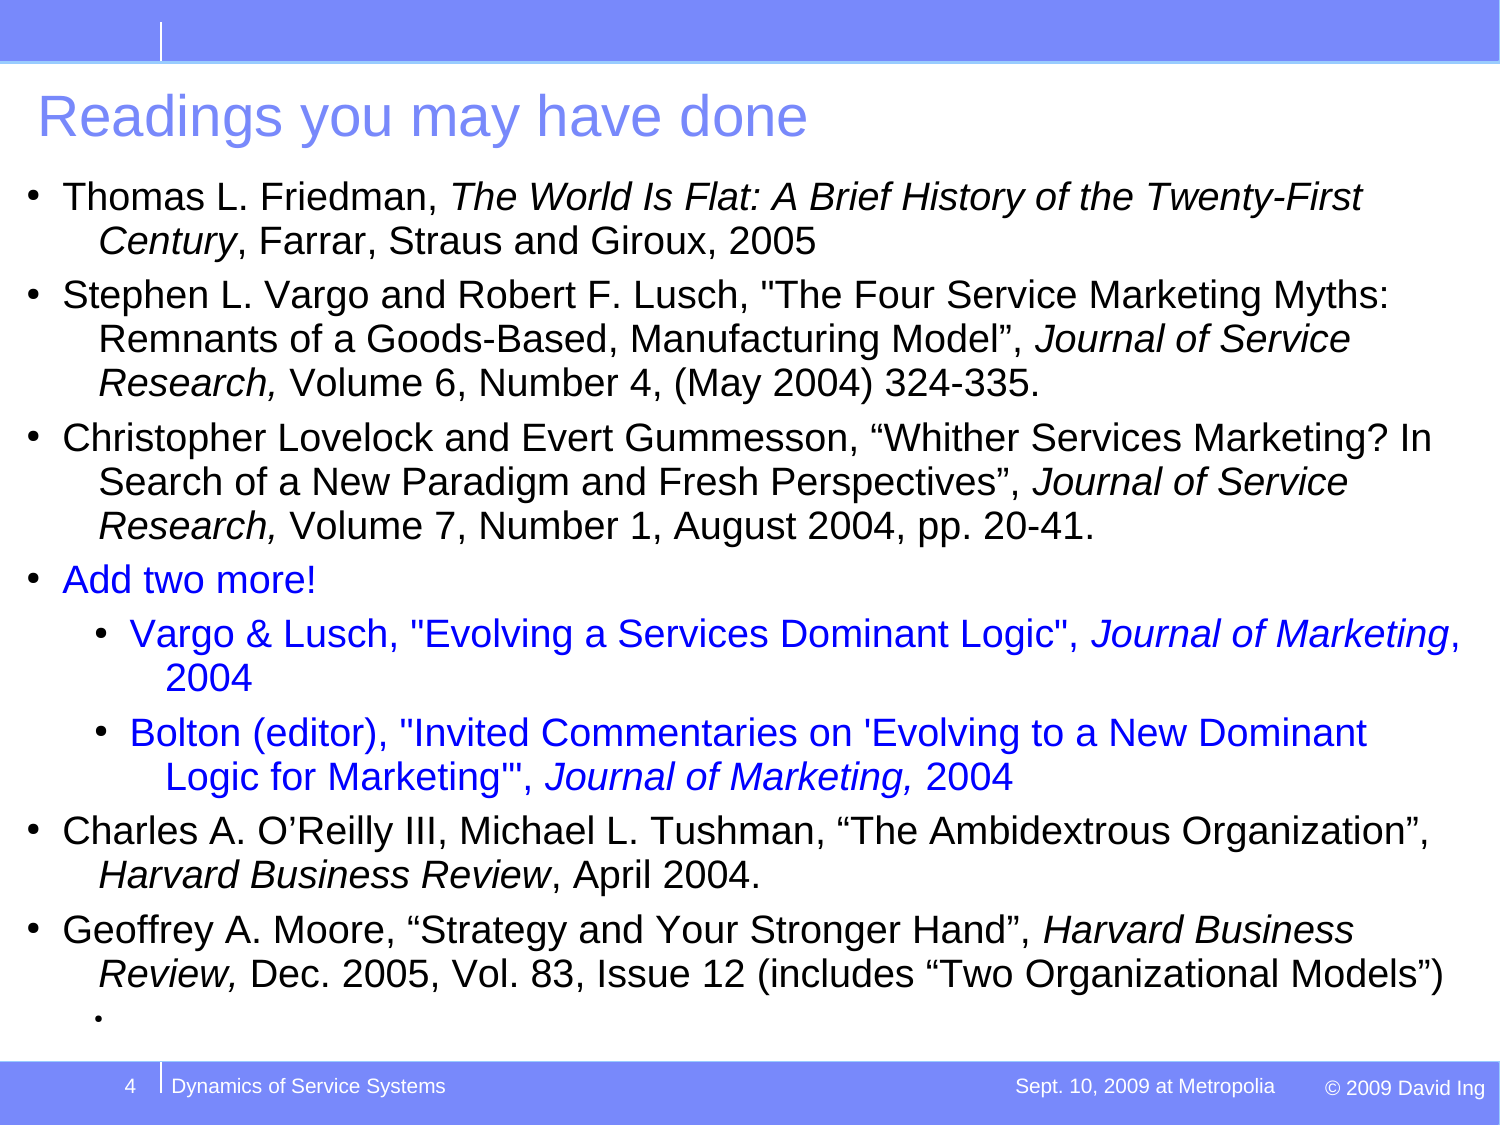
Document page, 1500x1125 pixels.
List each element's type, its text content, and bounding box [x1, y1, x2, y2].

text_box Thomas L. Friedman, The World Is Flat: A Brief History of the Twenty-First Century, Farrar, Straus and Giroux, 2005 Stephen L. Vargo and Robert F. Lusch, "The Four Service Marketing Myths: Remnants of a Goods-Based, Manufacturing Model”, Journal of Service Research, Volume 6, Number 4, (May 2004) 324-335. Christopher Lovelock and Evert Gummesson, “Whither Services Marketing? In Search of a New Paradigm and Fresh Perspectives”, Journal of Service Research, Volume 7, Number 1, August 2004, pp. 20-41. Add two more! Vargo & Lusch, "Evolving a Services Dominant Logic", Journal of Marketing, 2004 Bolton (editor), "Invited Commentaries on 'Evolving to a New Dominant Logic for Marketing'", Journal of Marketing, 2004 Charles A. O’Reilly III, Michael L. Tushman, “The Ambidextrous Organization”, Harvard Business Review, April 2004. Geoffrey A. Moore, “Strategy and Your Stronger Hand”, Harvard Business Review, Dec. 2005, Vol. 83, Issue 12 (includes “Two Organizational Models”) [8, 167, 1480, 1055]
title Readings you may have done [37, 90, 1463, 167]
